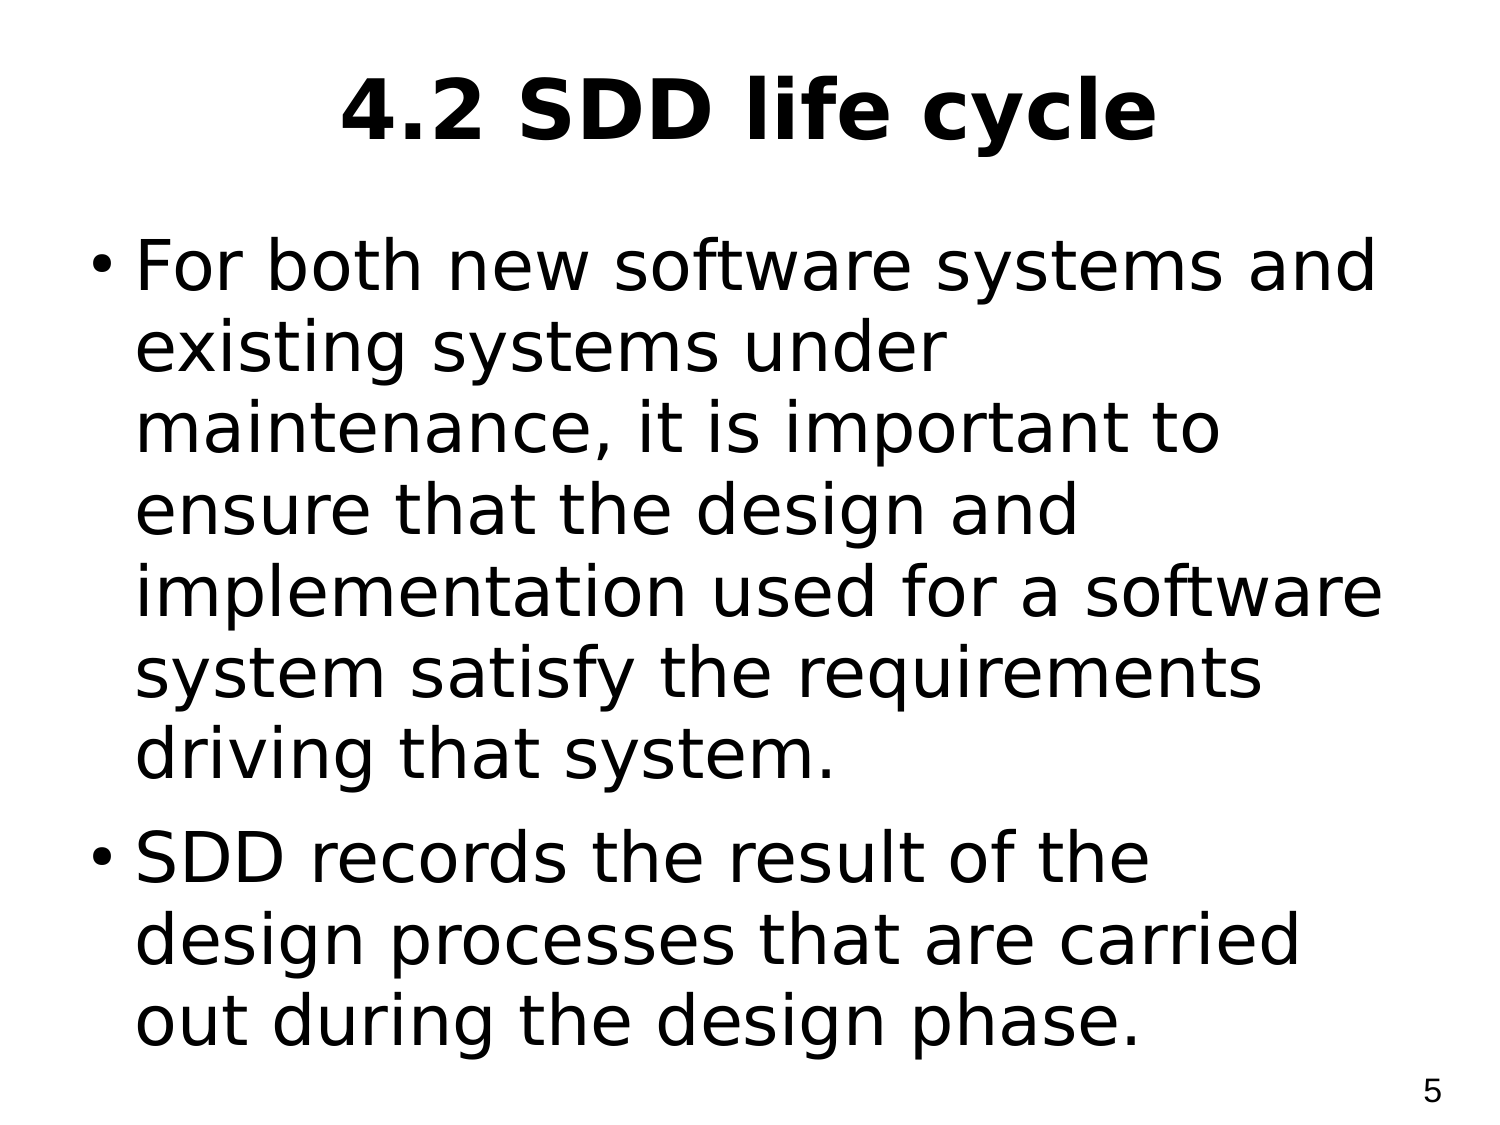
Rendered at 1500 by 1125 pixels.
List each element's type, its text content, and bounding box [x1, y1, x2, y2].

list For both new software systems and existing systems under maintenance, it is important to ensure that the design and implementation used for a software system satisfy the requirements driving that system. SDD records the result of the design processes that are carried out during the design phase. [75, 224, 1395, 1075]
title 4.2 SDD life cycle [75, 44, 1425, 177]
